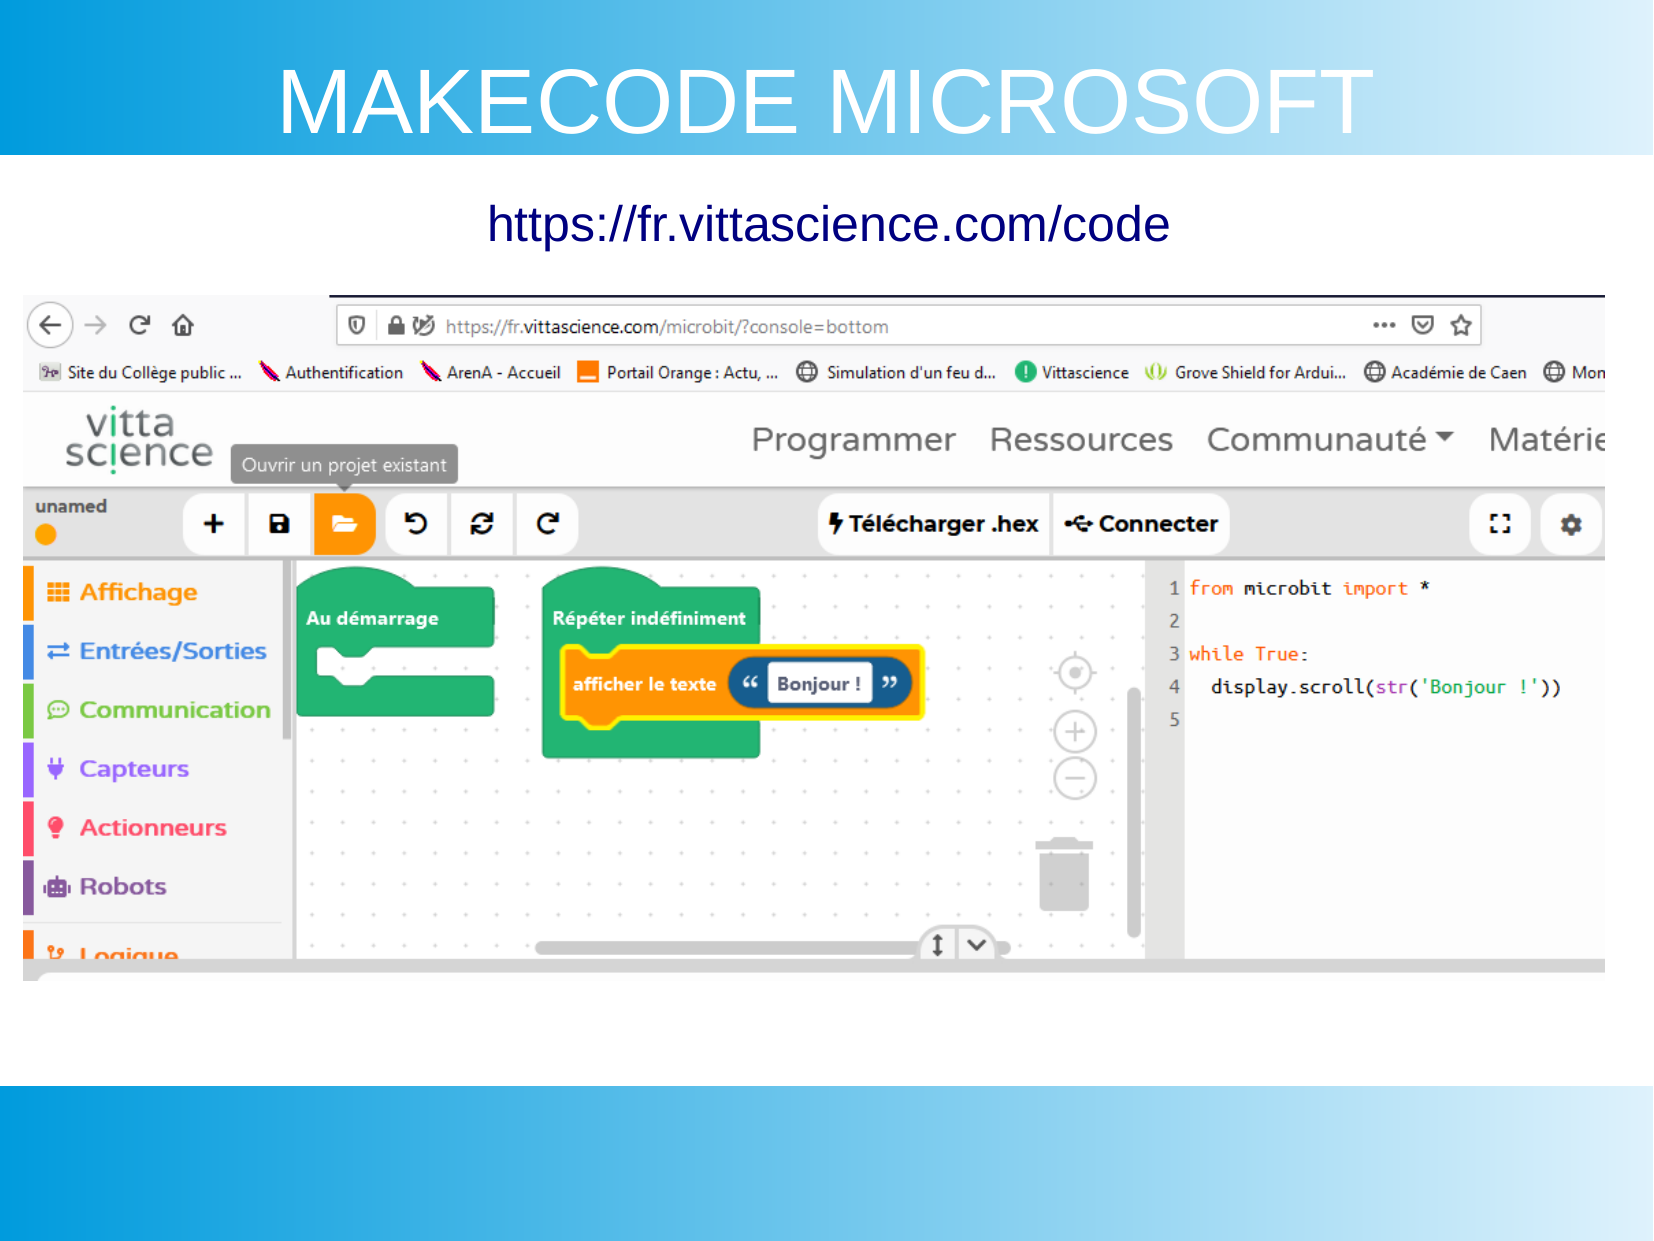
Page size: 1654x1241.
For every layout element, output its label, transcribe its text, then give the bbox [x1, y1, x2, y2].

title MAKECODE MICROSOFT [82, 49, 1571, 155]
text_box https://fr.vittascience.com/code [472, 189, 1276, 295]
picture [23, 295, 1605, 981]
